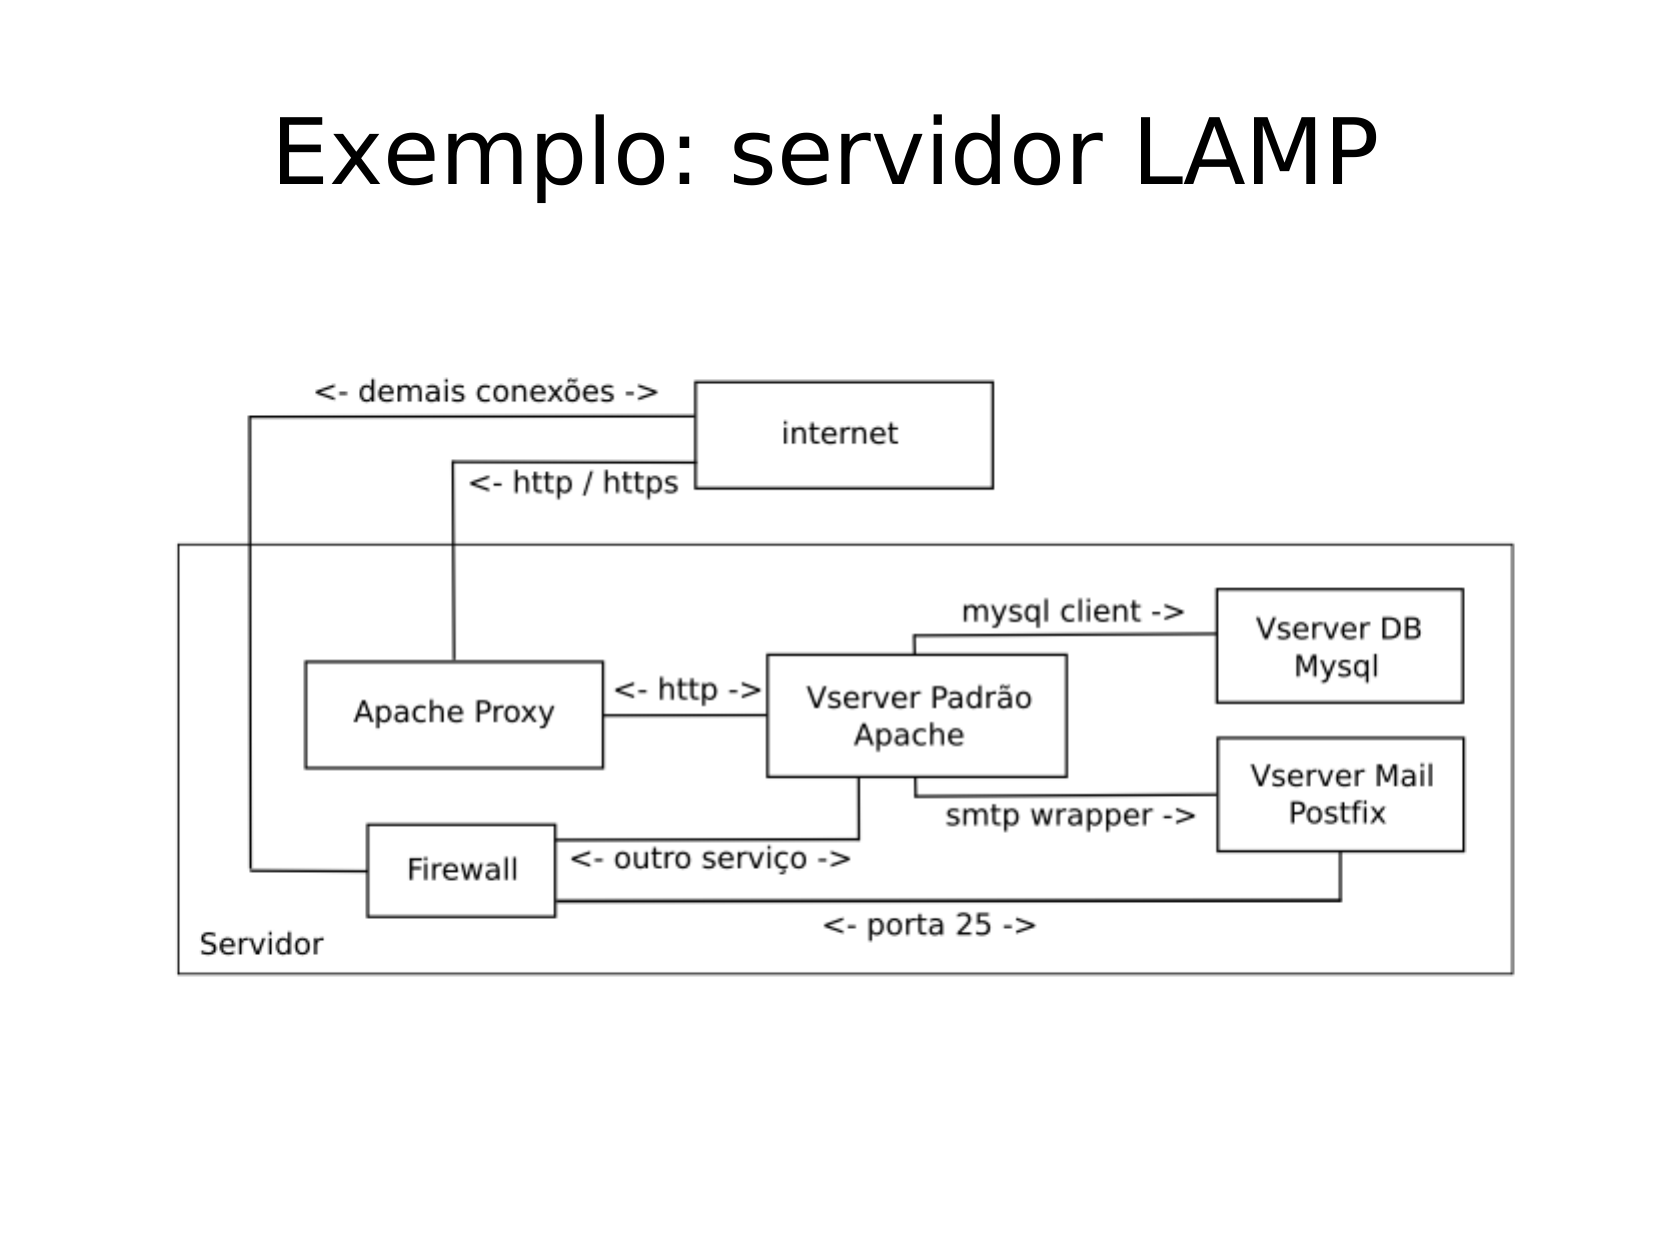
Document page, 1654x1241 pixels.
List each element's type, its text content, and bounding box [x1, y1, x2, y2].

picture [140, 334, 1537, 1037]
title Exemplo: servidor LAMP [82, 49, 1571, 257]
